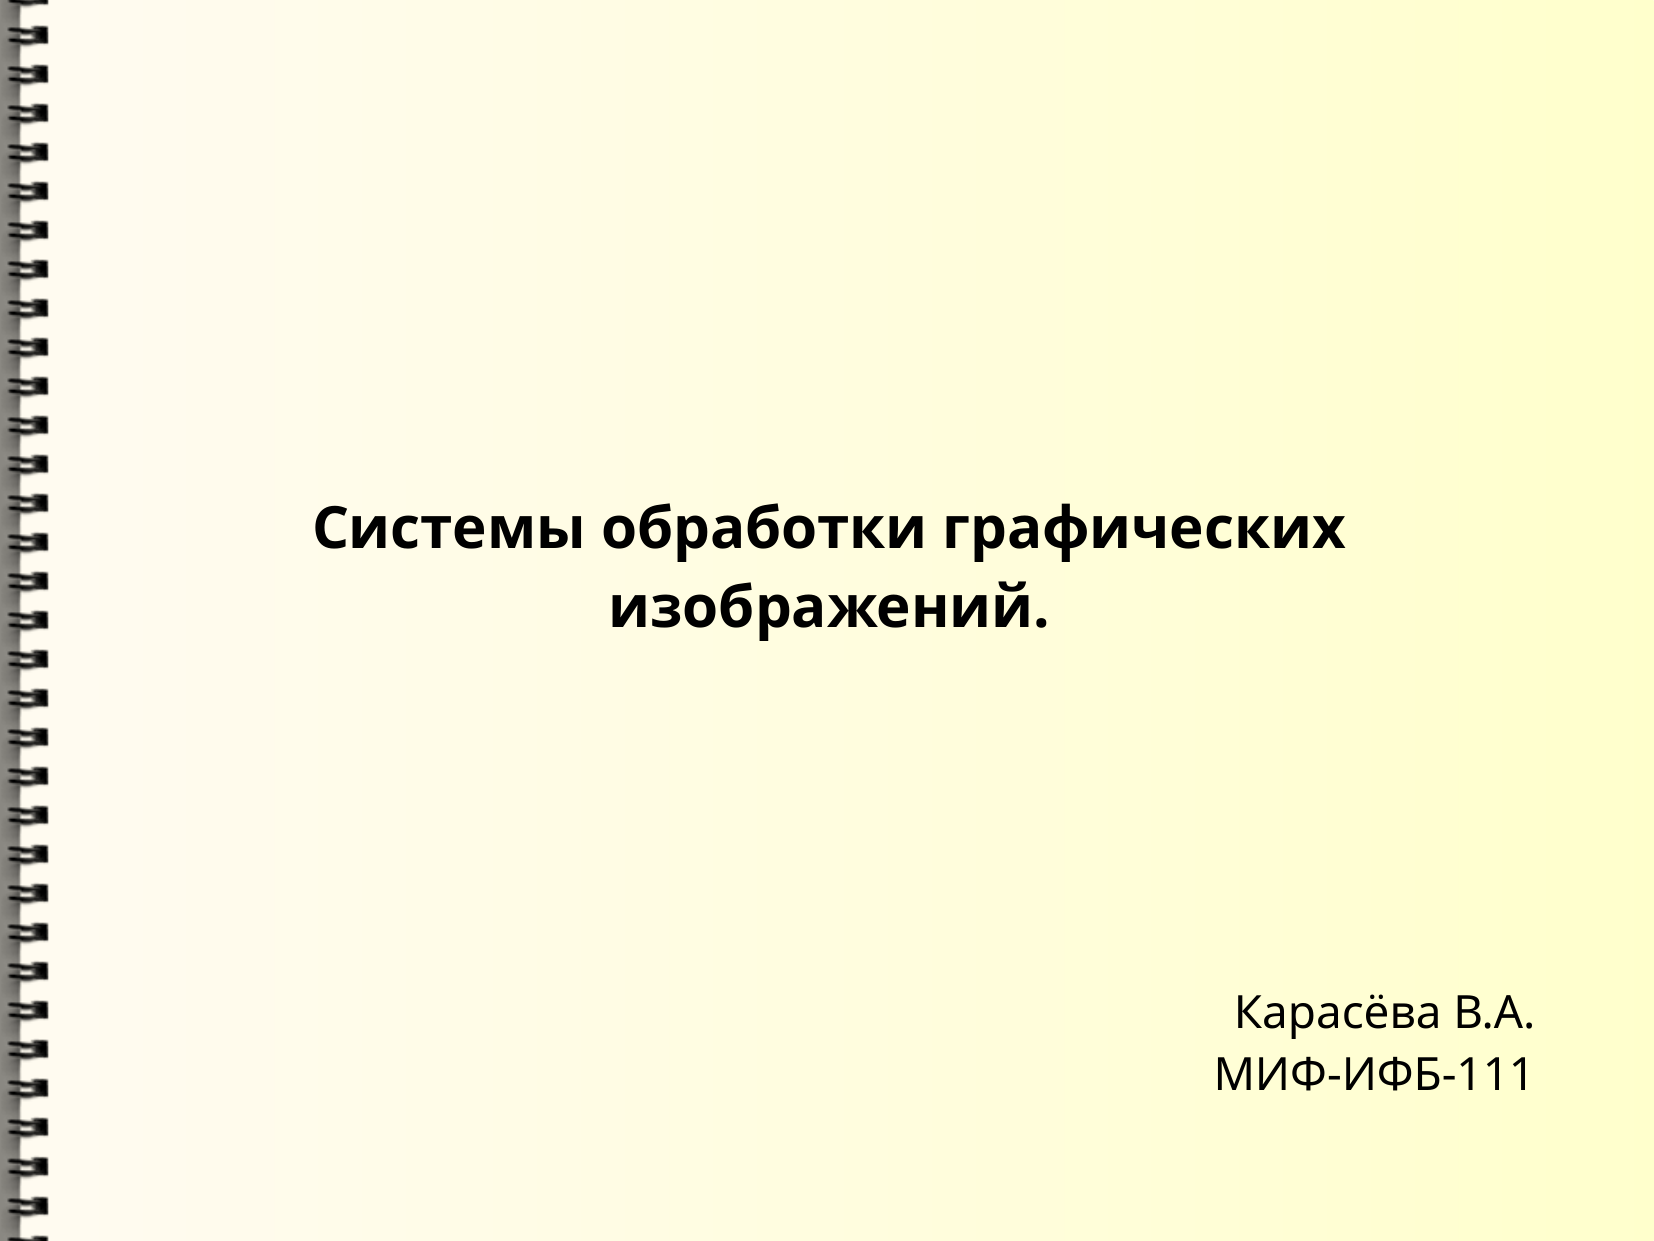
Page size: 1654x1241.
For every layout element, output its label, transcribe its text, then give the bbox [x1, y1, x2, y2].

subtitle Системы обработки графических изображений. Карасёва В.А. МИФ-ИФБ-111 [123, 88, 1536, 1112]
picture [0, 0, 1654, 1241]
